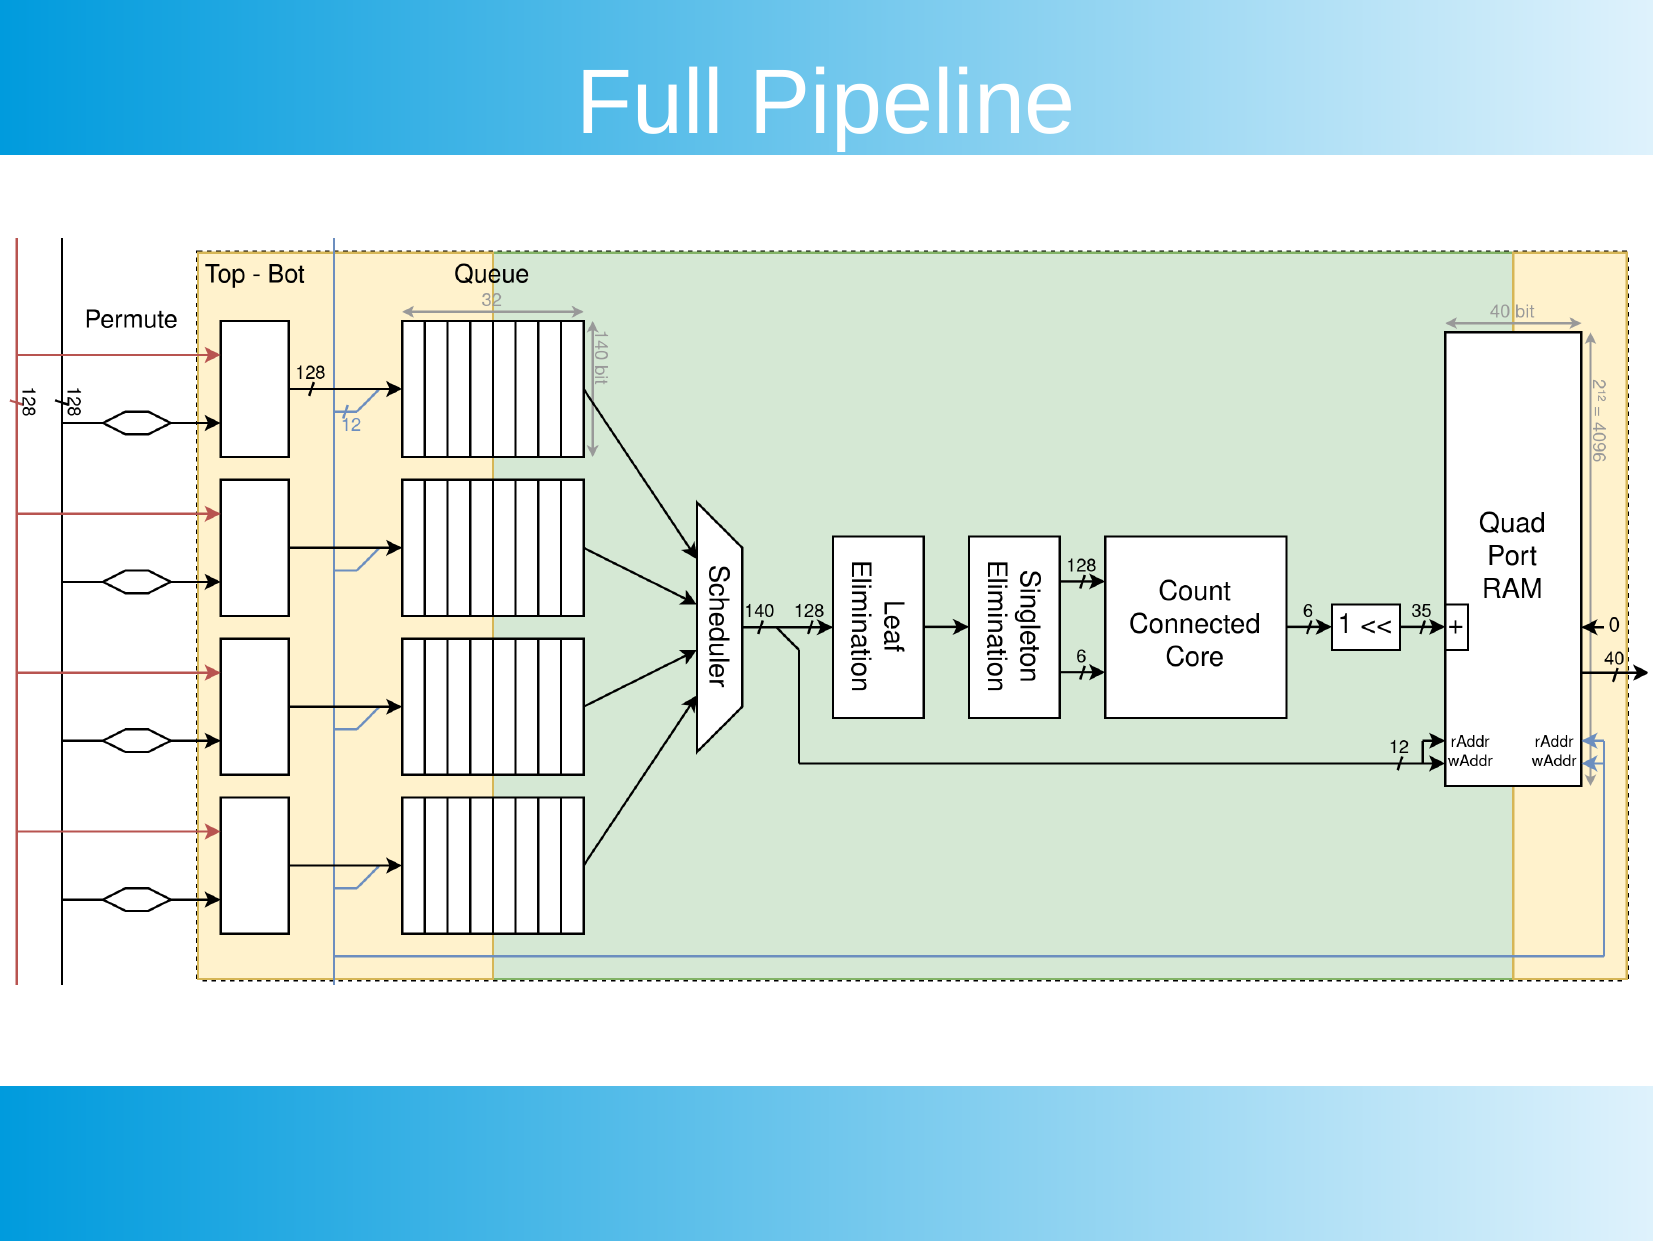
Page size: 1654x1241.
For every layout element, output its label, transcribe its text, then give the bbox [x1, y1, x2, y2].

picture [9, 238, 1648, 985]
title Full Pipeline [82, 49, 1571, 155]
